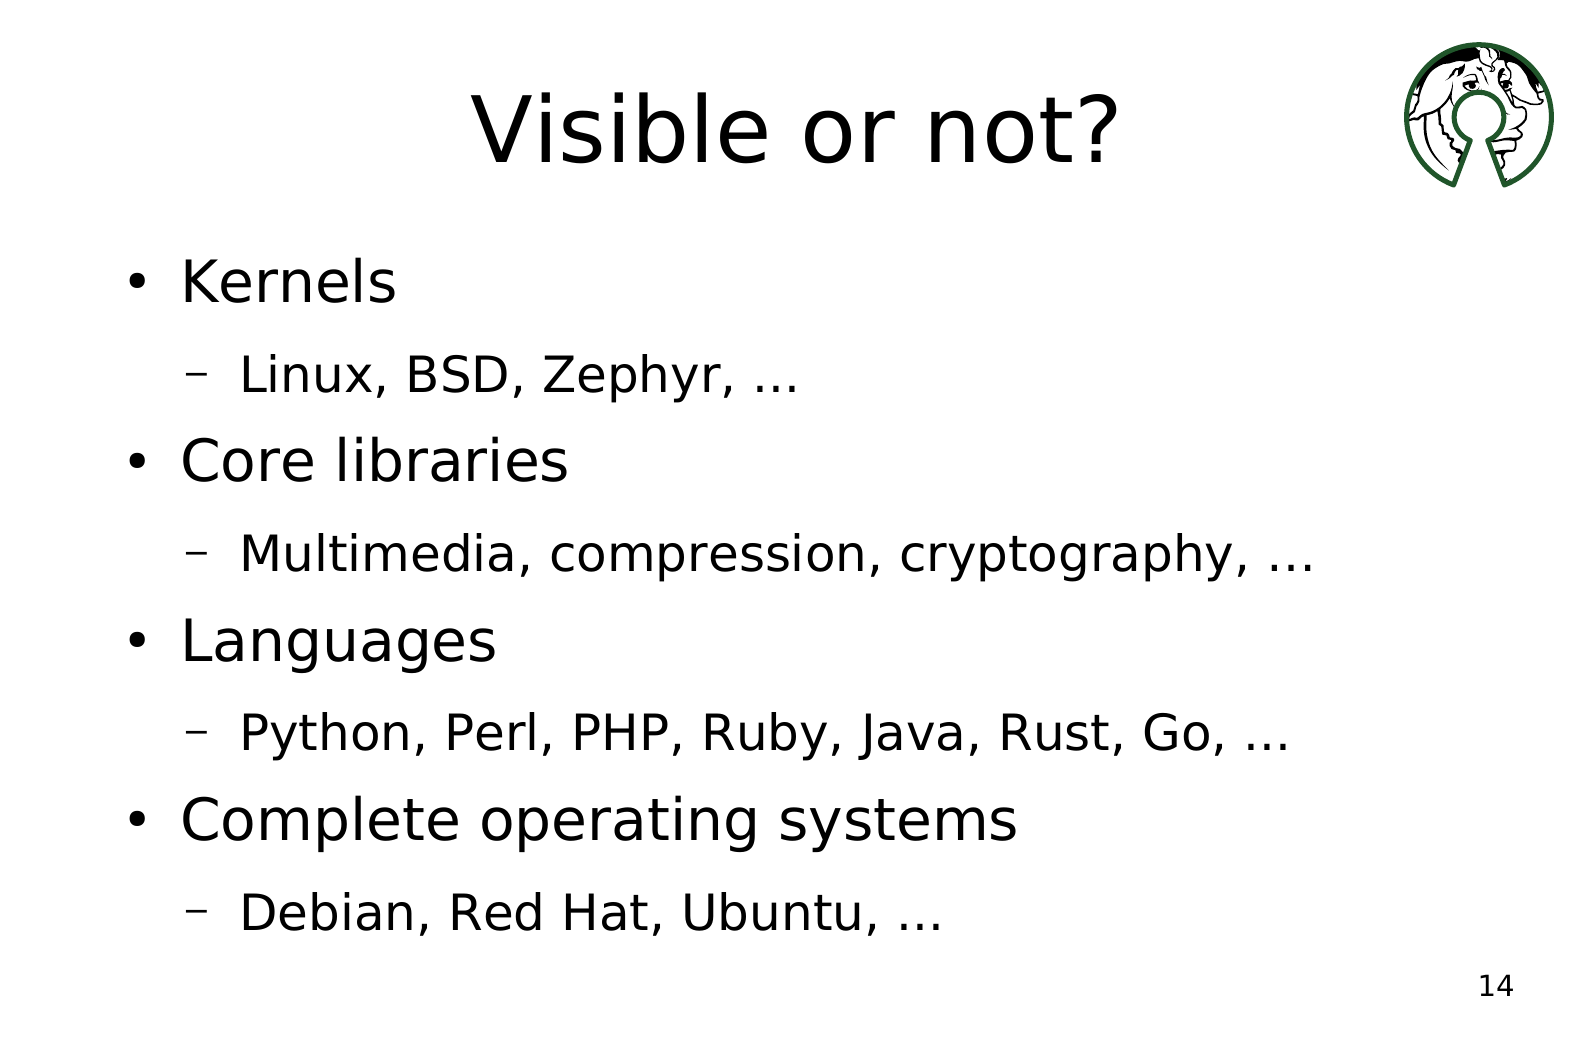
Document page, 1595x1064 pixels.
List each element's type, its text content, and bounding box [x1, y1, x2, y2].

title Visible or not? [79, 42, 1515, 220]
list Kernels Linux, BSD, Zephyr, ... Core libraries Multimedia, compression, cryptography, … Languages Python, Perl, PHP, Ruby, Java, Rust, Go, ... Complete operating systems Debian, Red Hat, Ubuntu, ... [79, 248, 1515, 951]
